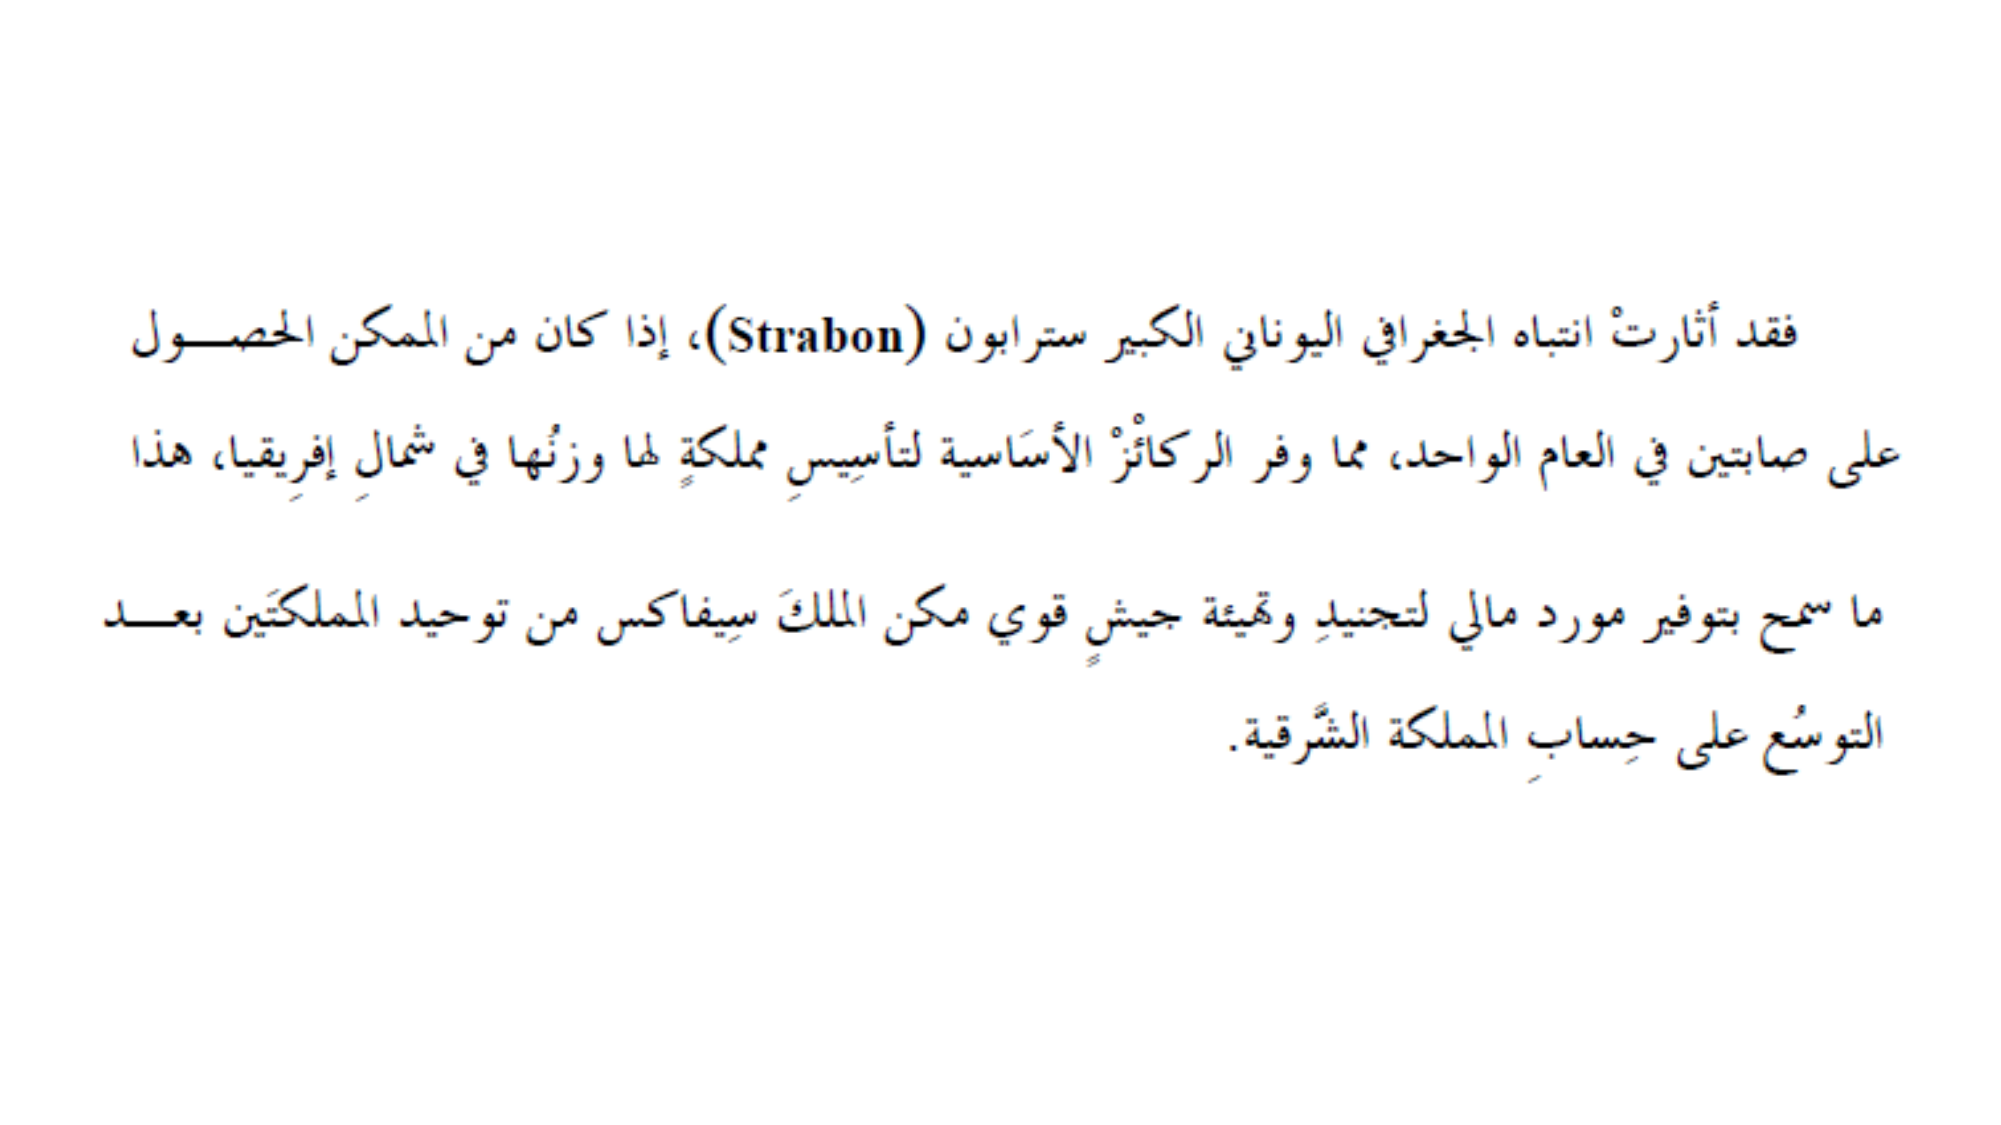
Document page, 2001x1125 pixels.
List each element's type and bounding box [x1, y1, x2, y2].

picture [87, 580, 1913, 827]
picture [113, 278, 1939, 545]
